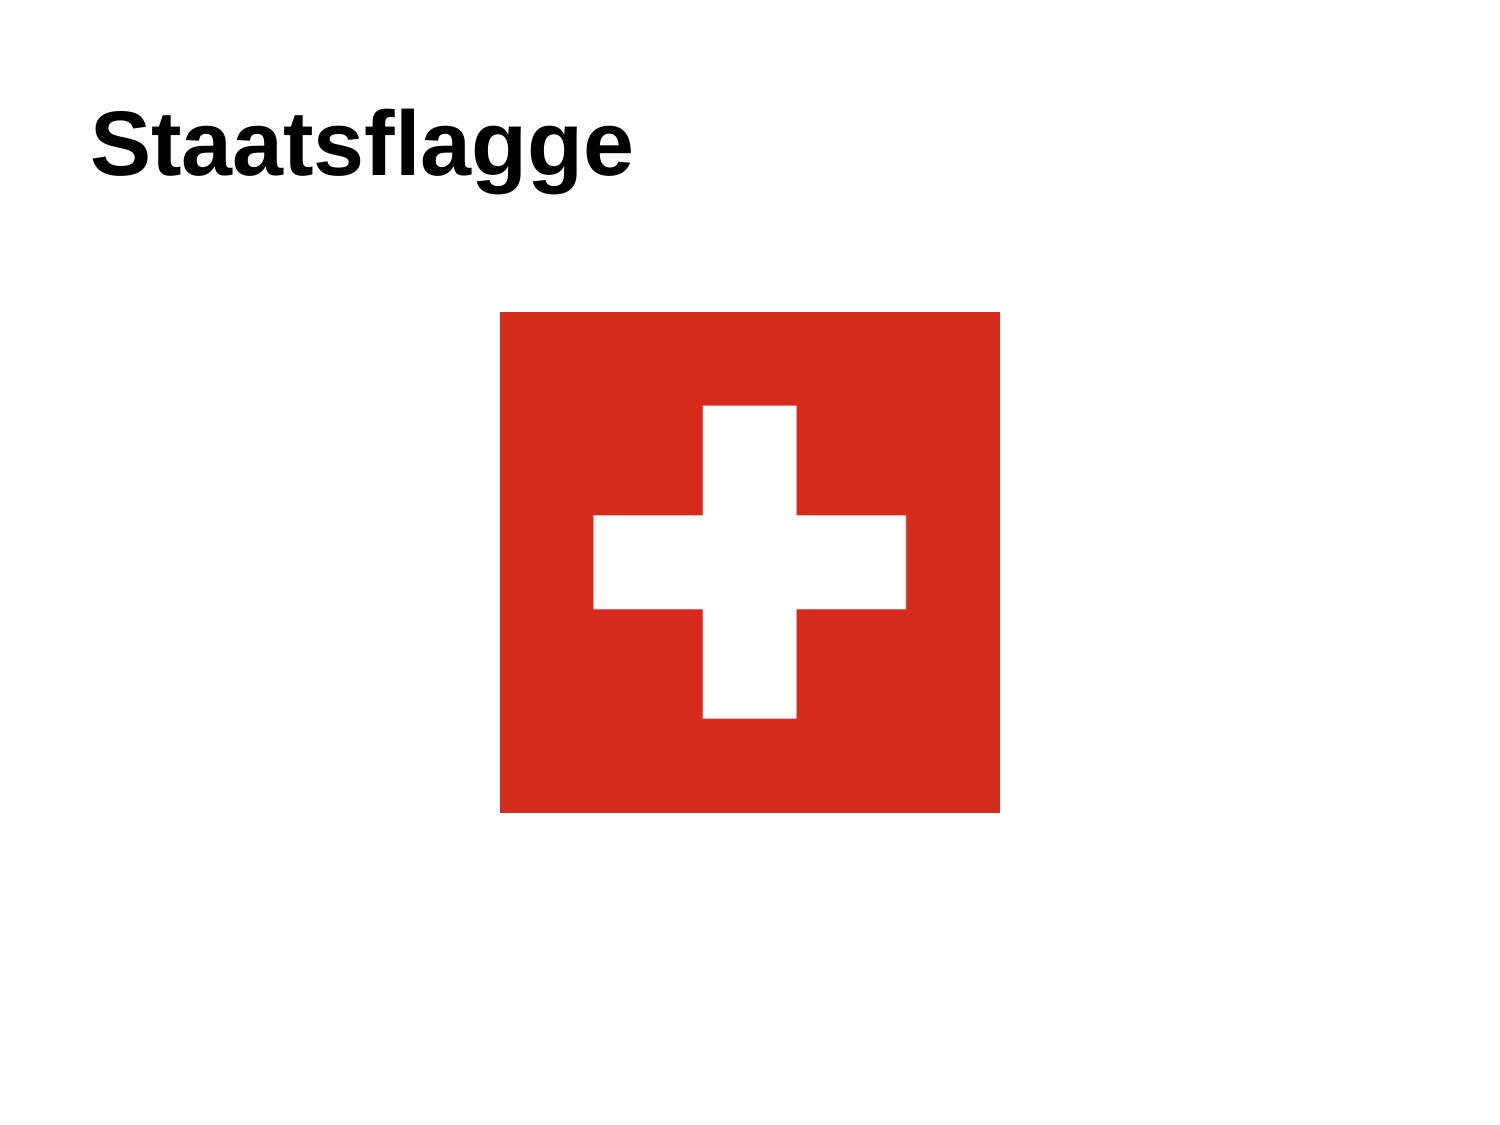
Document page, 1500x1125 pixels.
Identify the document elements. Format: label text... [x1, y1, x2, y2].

picture [500, 312, 1000, 813]
title Staatsflagge [75, 45, 1426, 233]
